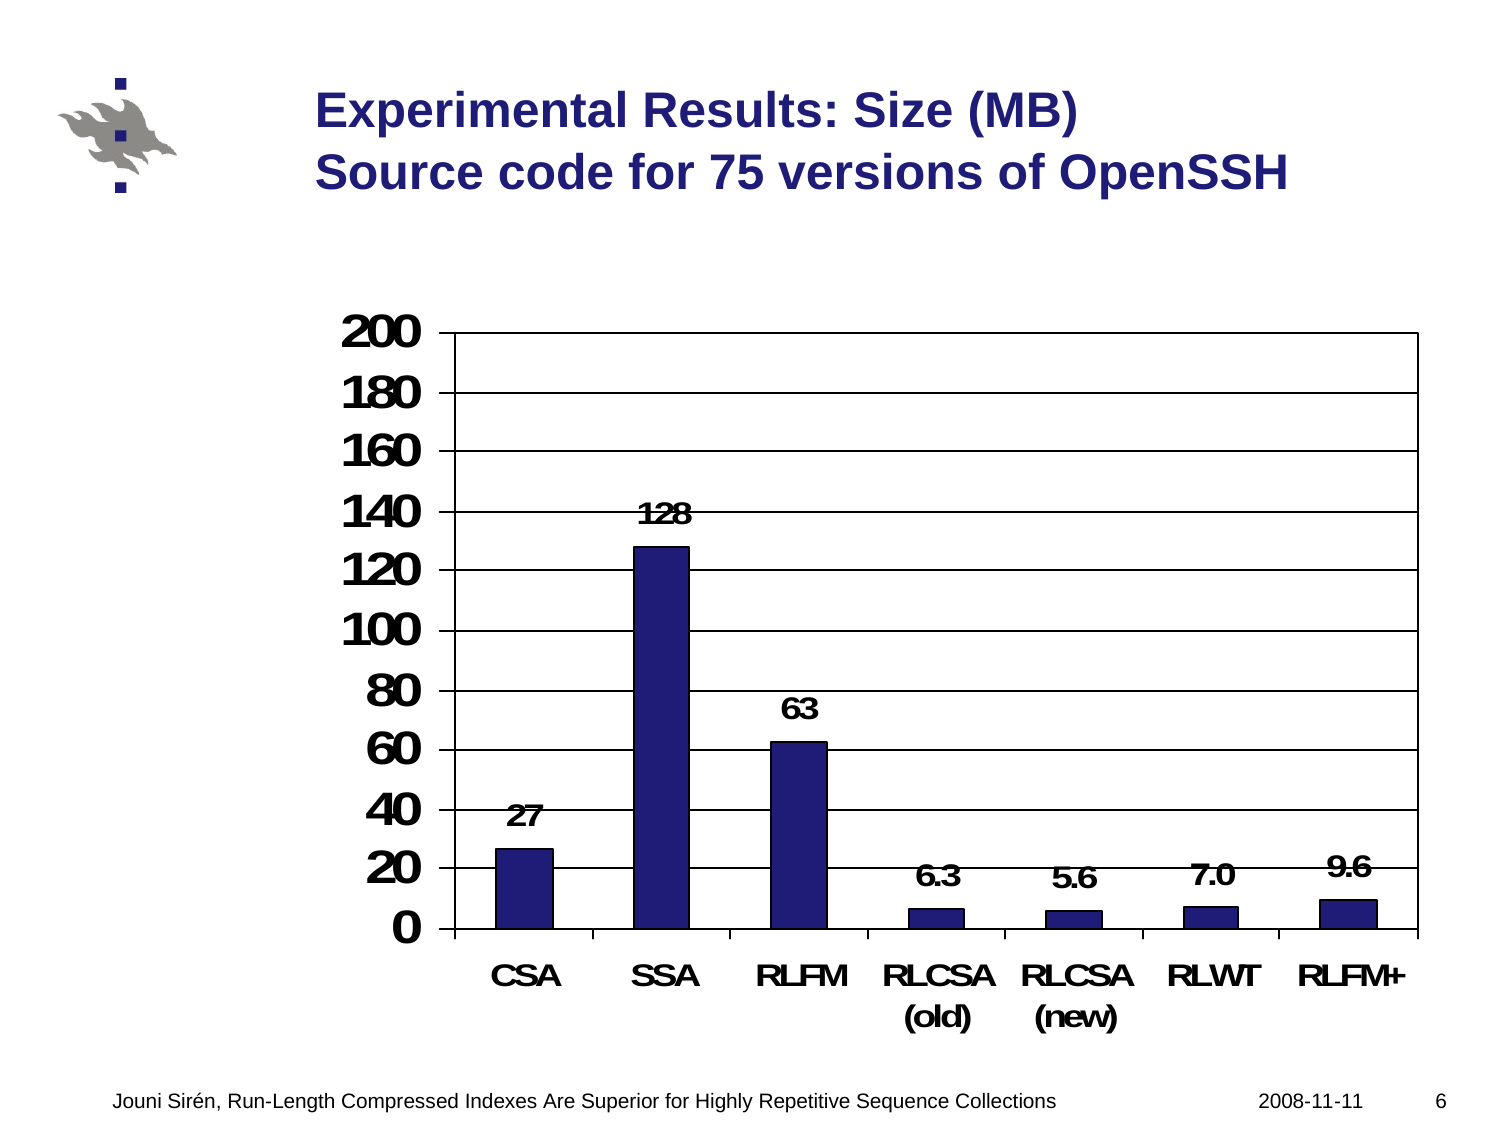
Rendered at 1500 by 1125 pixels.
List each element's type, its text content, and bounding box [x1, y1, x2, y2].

picture [57, 78, 177, 193]
title Experimental Results: Size (MB) Source code for 75 versions of OpenSSH [299, 24, 1450, 209]
chart [303, 262, 1447, 1075]
